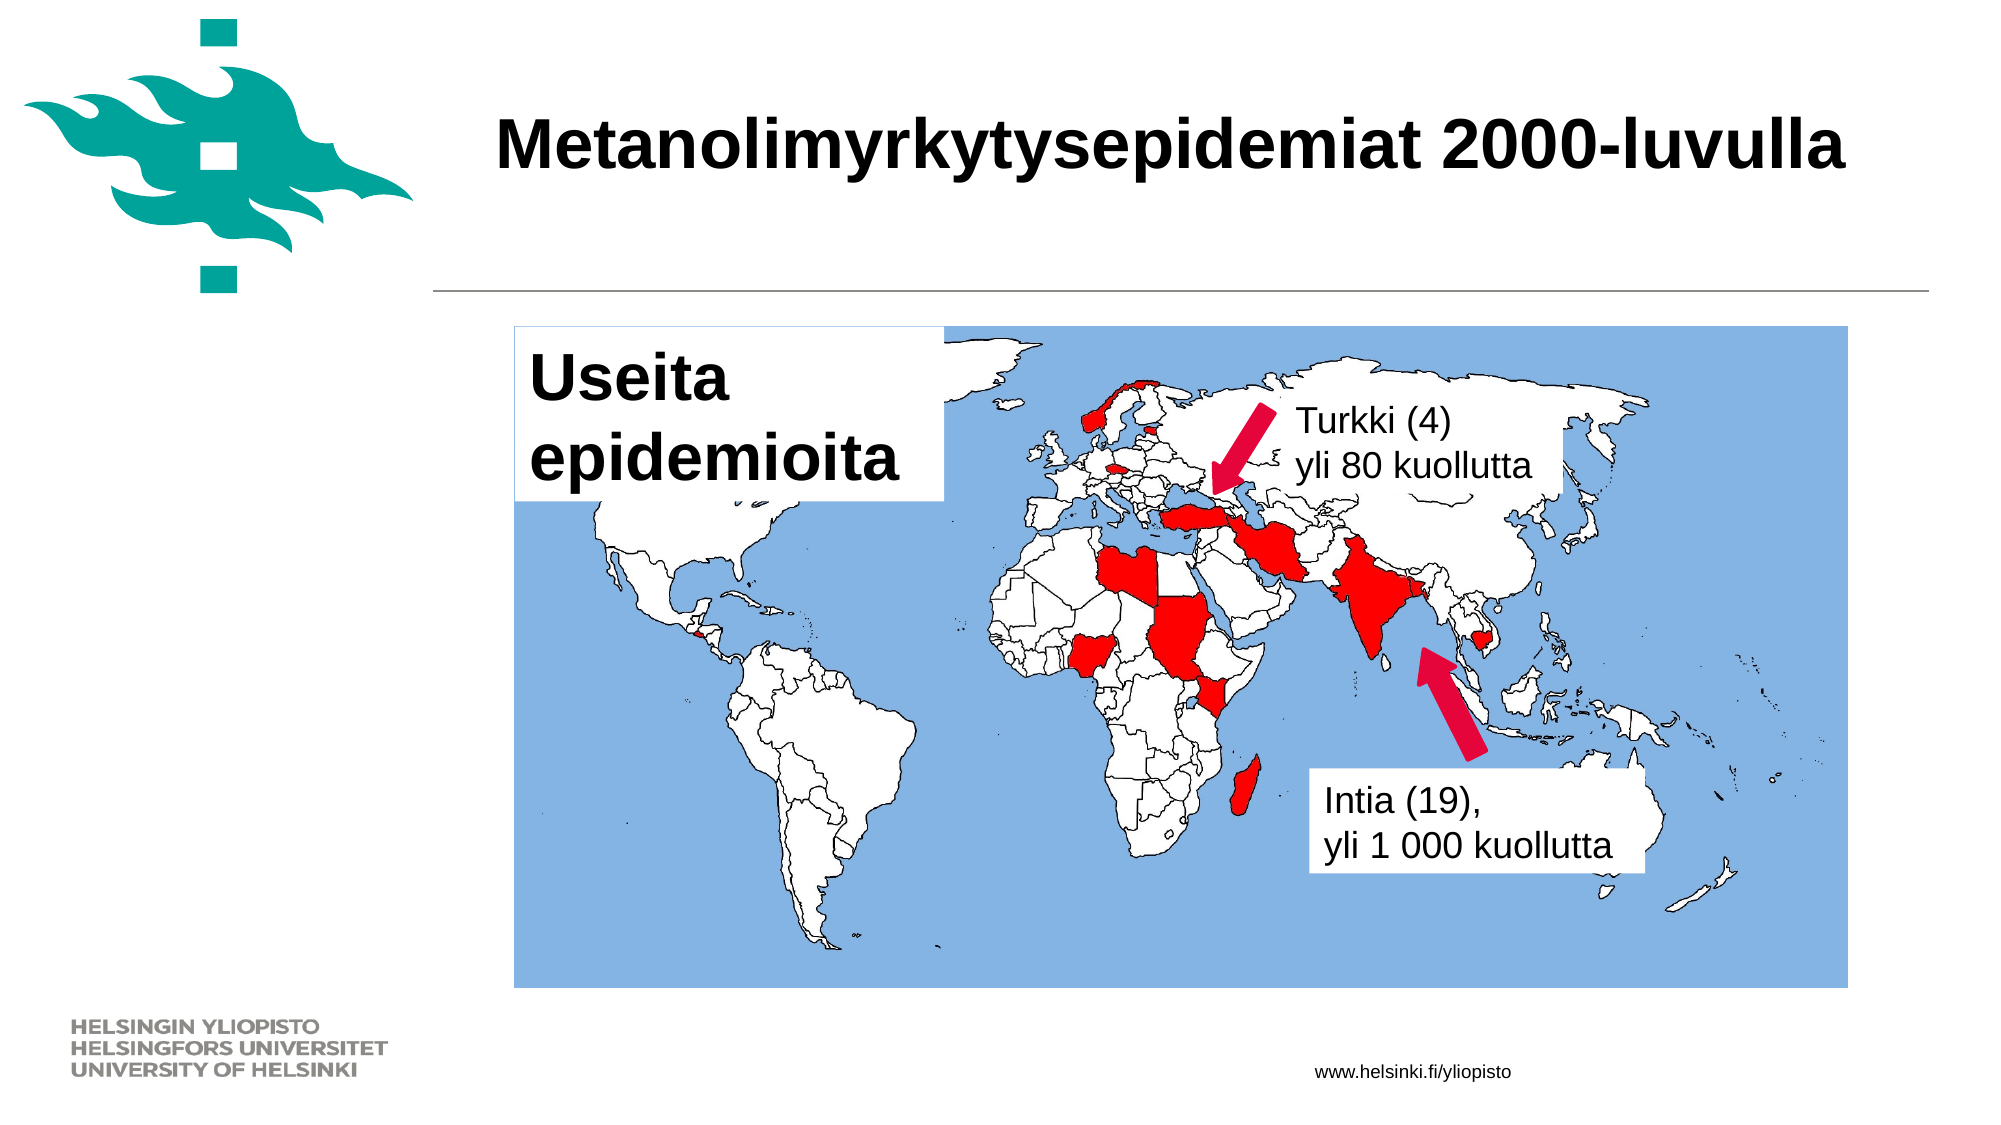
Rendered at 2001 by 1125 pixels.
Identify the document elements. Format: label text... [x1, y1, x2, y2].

text_box [1418, 649, 1487, 760]
text_box Intia (19), yli 1 000 kuollutta [1309, 768, 1646, 874]
text_box Useita epidemioita [514, 326, 945, 502]
text_box [1213, 404, 1275, 493]
picture [70, 1017, 389, 1079]
picture [514, 326, 1848, 988]
text_box Turkki (4) yli 80 kuollutta [1280, 388, 1563, 494]
title Metanolimyrkytysepidemiat 2000-luvulla [432, 90, 1930, 279]
